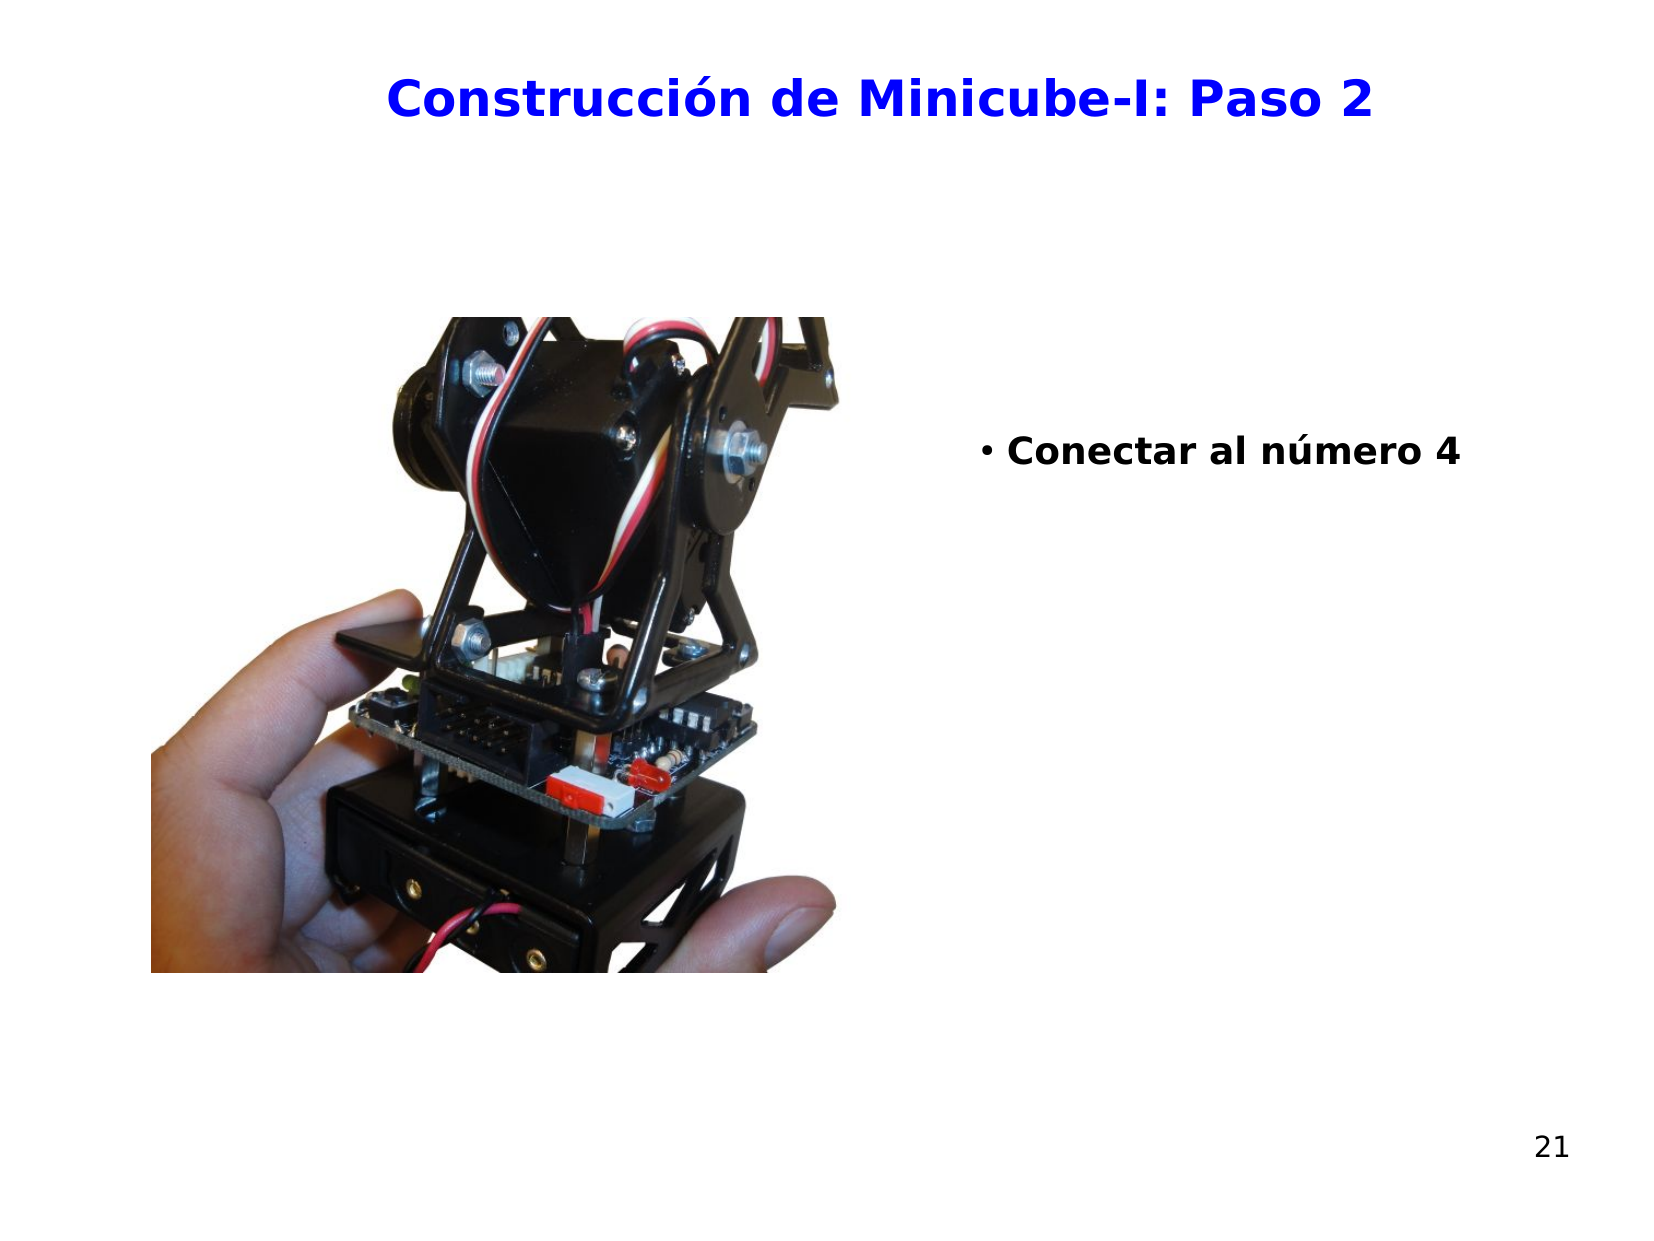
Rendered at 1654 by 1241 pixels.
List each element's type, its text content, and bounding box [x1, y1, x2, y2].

text_box Construcción de Minicube-I: Paso 2 [371, 63, 1391, 137]
picture [151, 317, 1025, 973]
text_box Conectar al número 4 [965, 422, 1526, 481]
